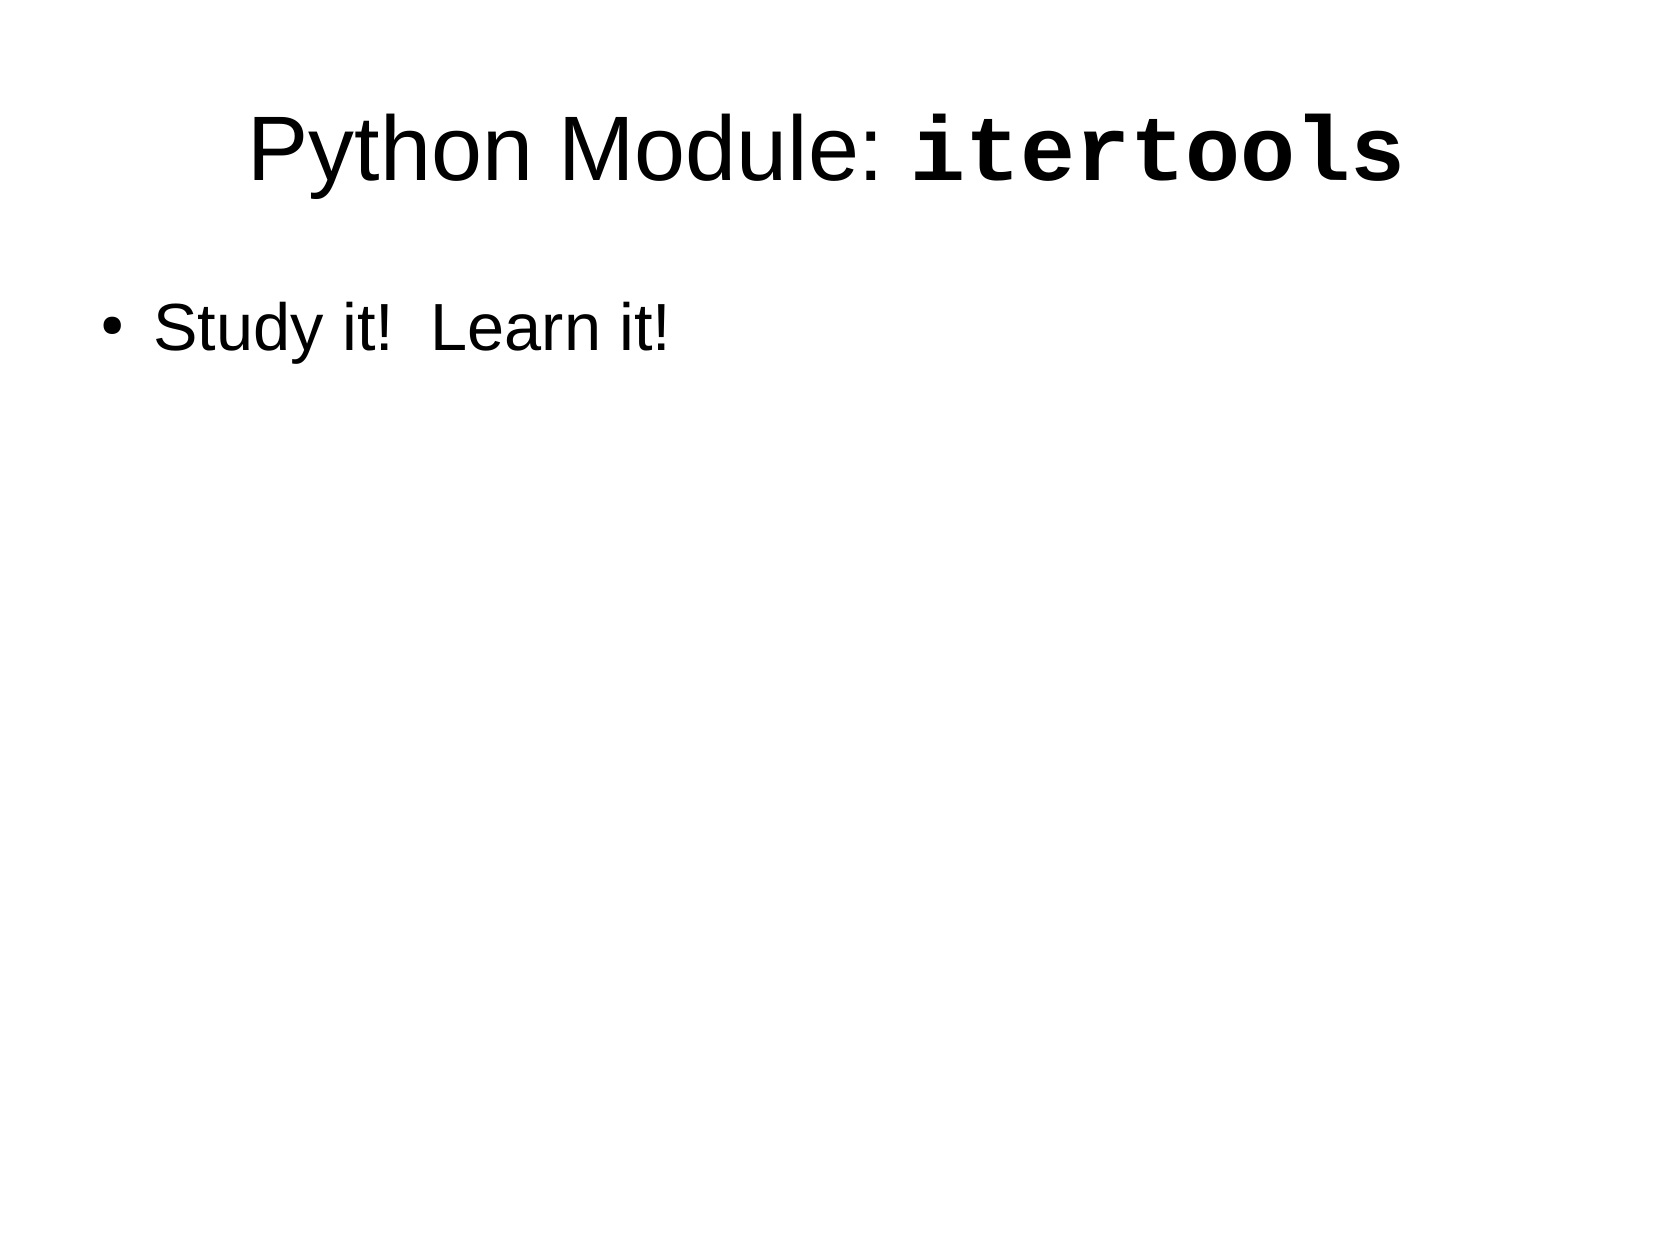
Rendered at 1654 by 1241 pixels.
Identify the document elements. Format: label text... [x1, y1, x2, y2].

title Python Module: itertools [82, 49, 1571, 257]
list Study it! Learn it! [82, 290, 1571, 1010]
